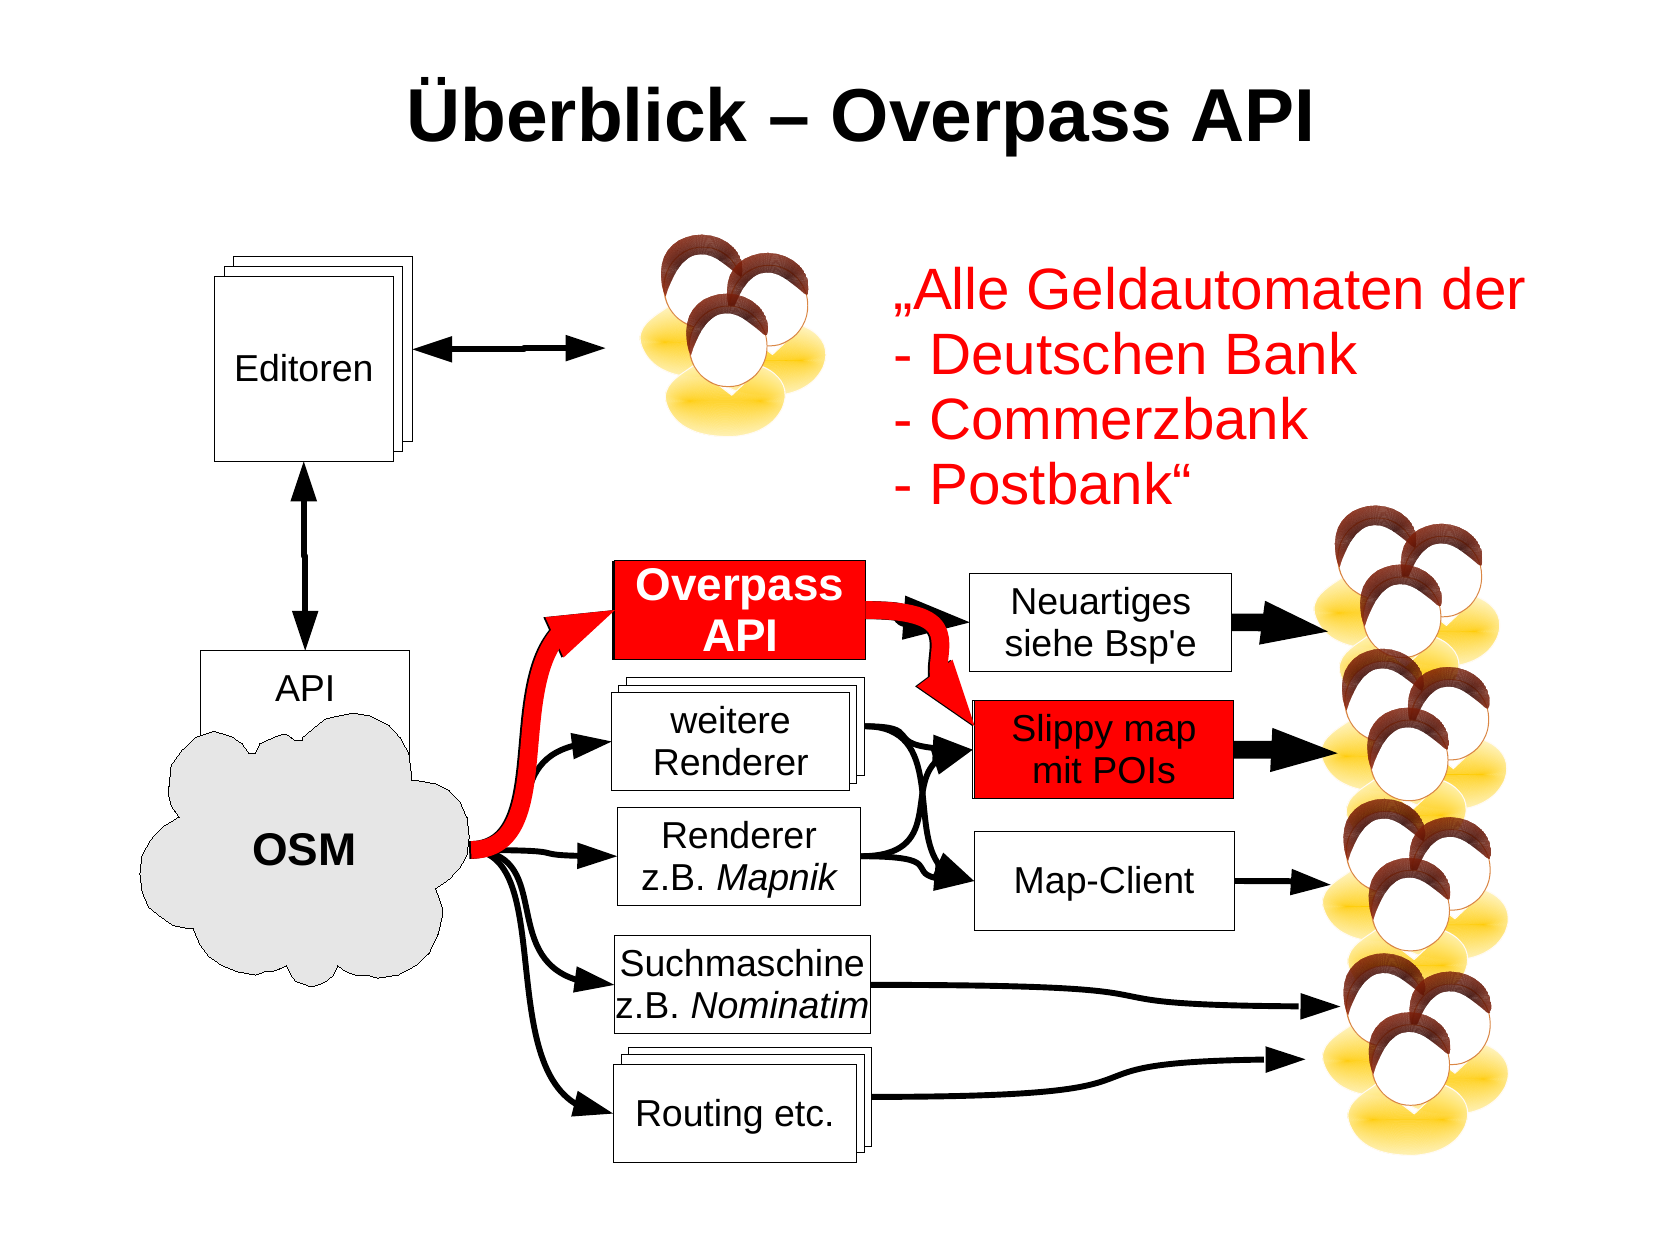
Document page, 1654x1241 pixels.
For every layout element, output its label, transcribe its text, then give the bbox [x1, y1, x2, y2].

text_box OSM [139, 713, 470, 987]
text_box Routing [628, 1047, 872, 1147]
text_box weitere Renderer [618, 685, 857, 784]
text_box Neuartiges siehe Bsp'e [969, 573, 1232, 672]
text_box Routing [621, 1054, 865, 1153]
text_box weitere Renderer [626, 677, 865, 776]
text_box Editoren [224, 266, 403, 452]
text_box weitere Renderer [611, 692, 850, 791]
text_box Editoren [233, 256, 413, 442]
text_box Überblick – Overpass API [391, 65, 1331, 165]
text_box API [200, 650, 410, 754]
text_box Slippy map mit POIs [974, 700, 1234, 799]
text_box „Alle Geldautomaten der - Deutschen Bank - Commerzbank - Postbank“ [879, 249, 1543, 525]
text_box Suchmaschine z.B. Nominatim [614, 935, 871, 1034]
text_box Editoren [214, 276, 394, 462]
text_box Map-Client [974, 831, 1235, 931]
picture [616, 221, 854, 453]
text_box Routing etc. [613, 1064, 857, 1163]
text_box Renderer z.B. Mapnik [617, 807, 861, 906]
picture [1290, 525, 1537, 1172]
text_box Overpass API [614, 560, 866, 660]
